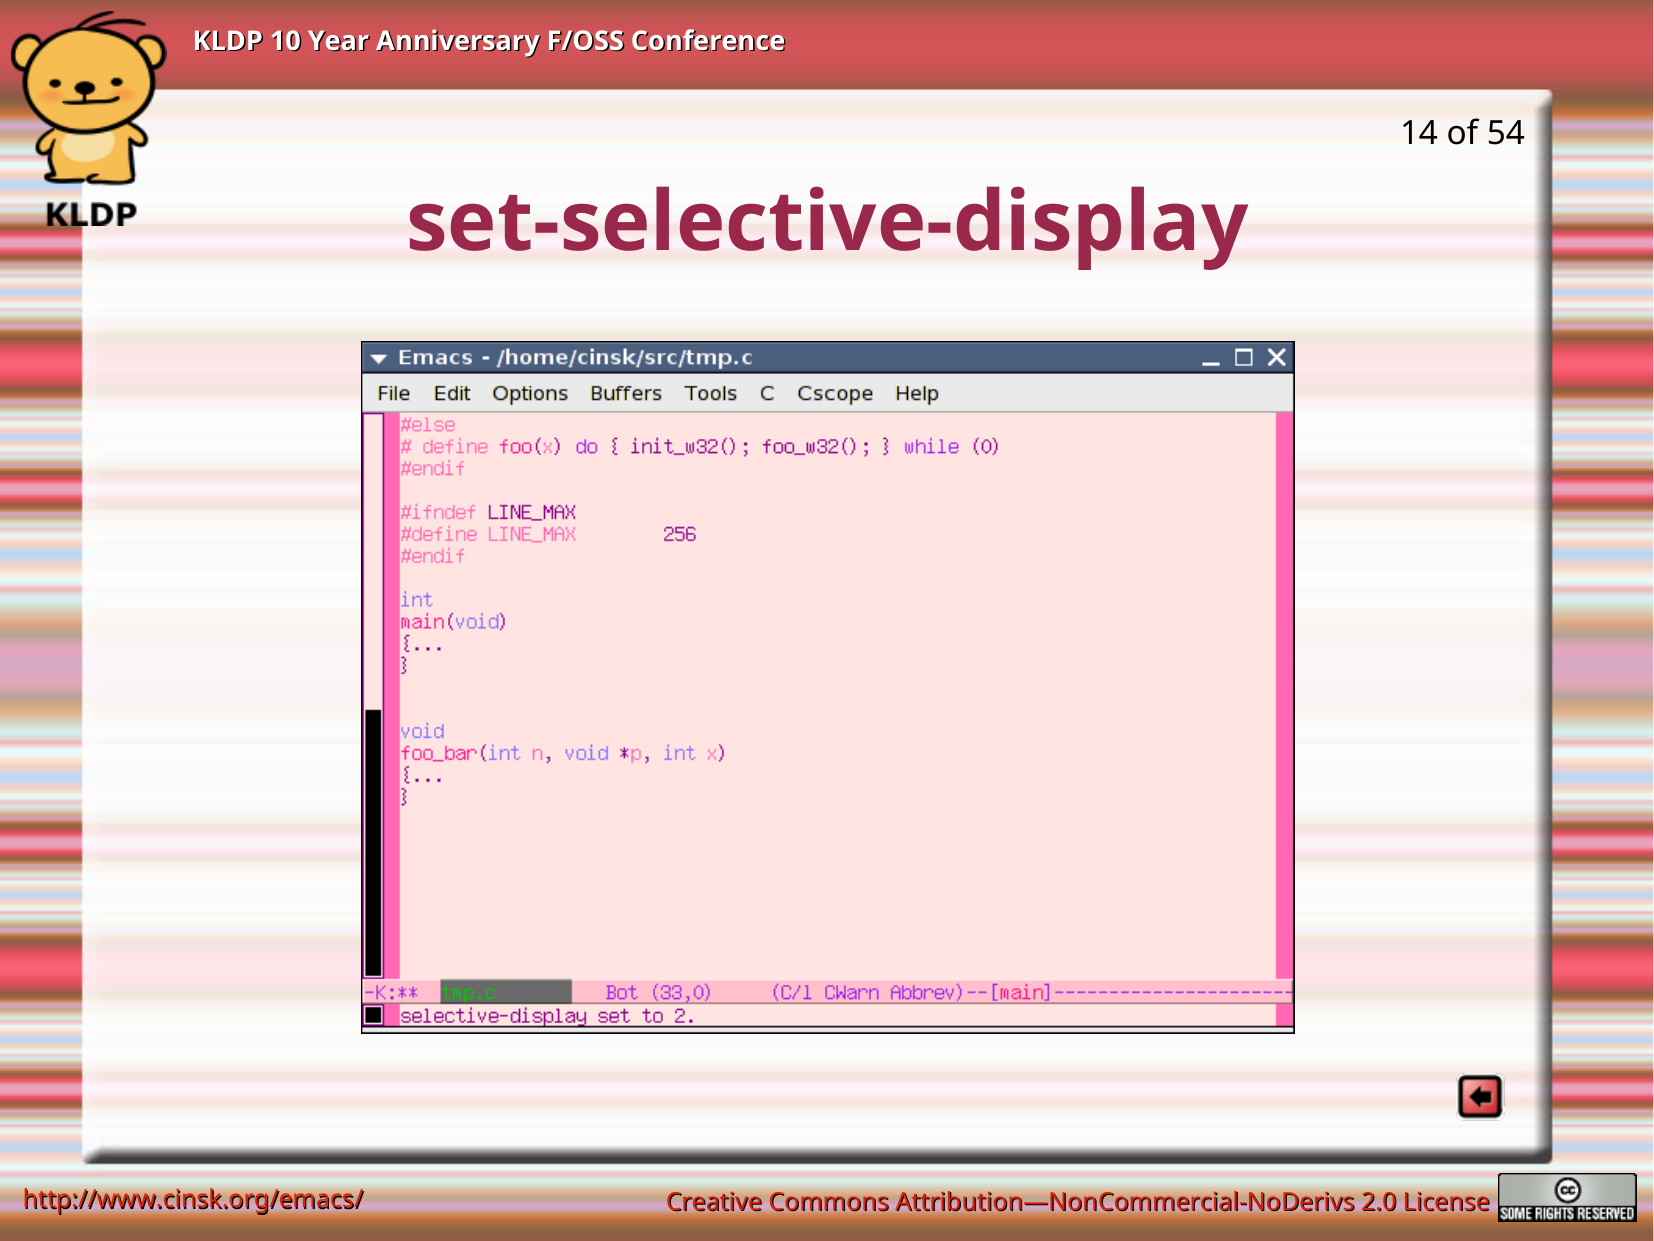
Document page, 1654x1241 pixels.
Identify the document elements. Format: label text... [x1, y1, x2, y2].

title set-selective-display [121, 114, 1534, 322]
picture [0, 0, 1654, 1241]
